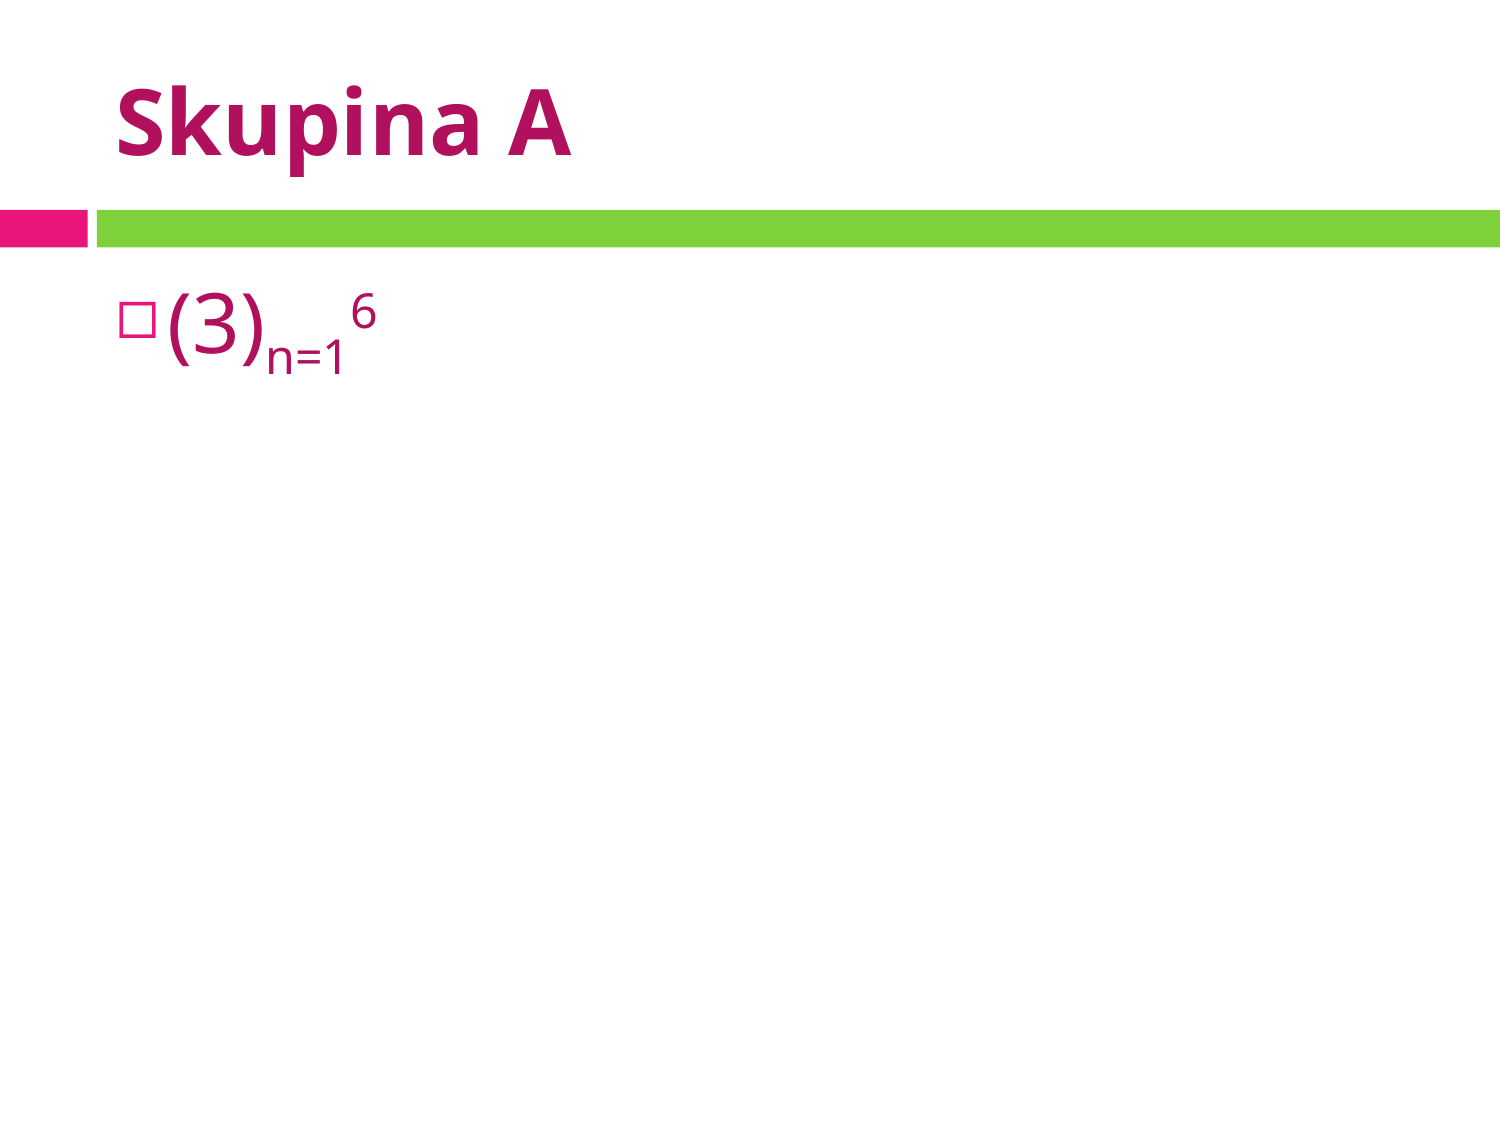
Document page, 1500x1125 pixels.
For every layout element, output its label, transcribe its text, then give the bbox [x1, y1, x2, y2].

list (3)n=16 [100, 262, 1438, 1001]
title Skupina A [100, 37, 1438, 201]
